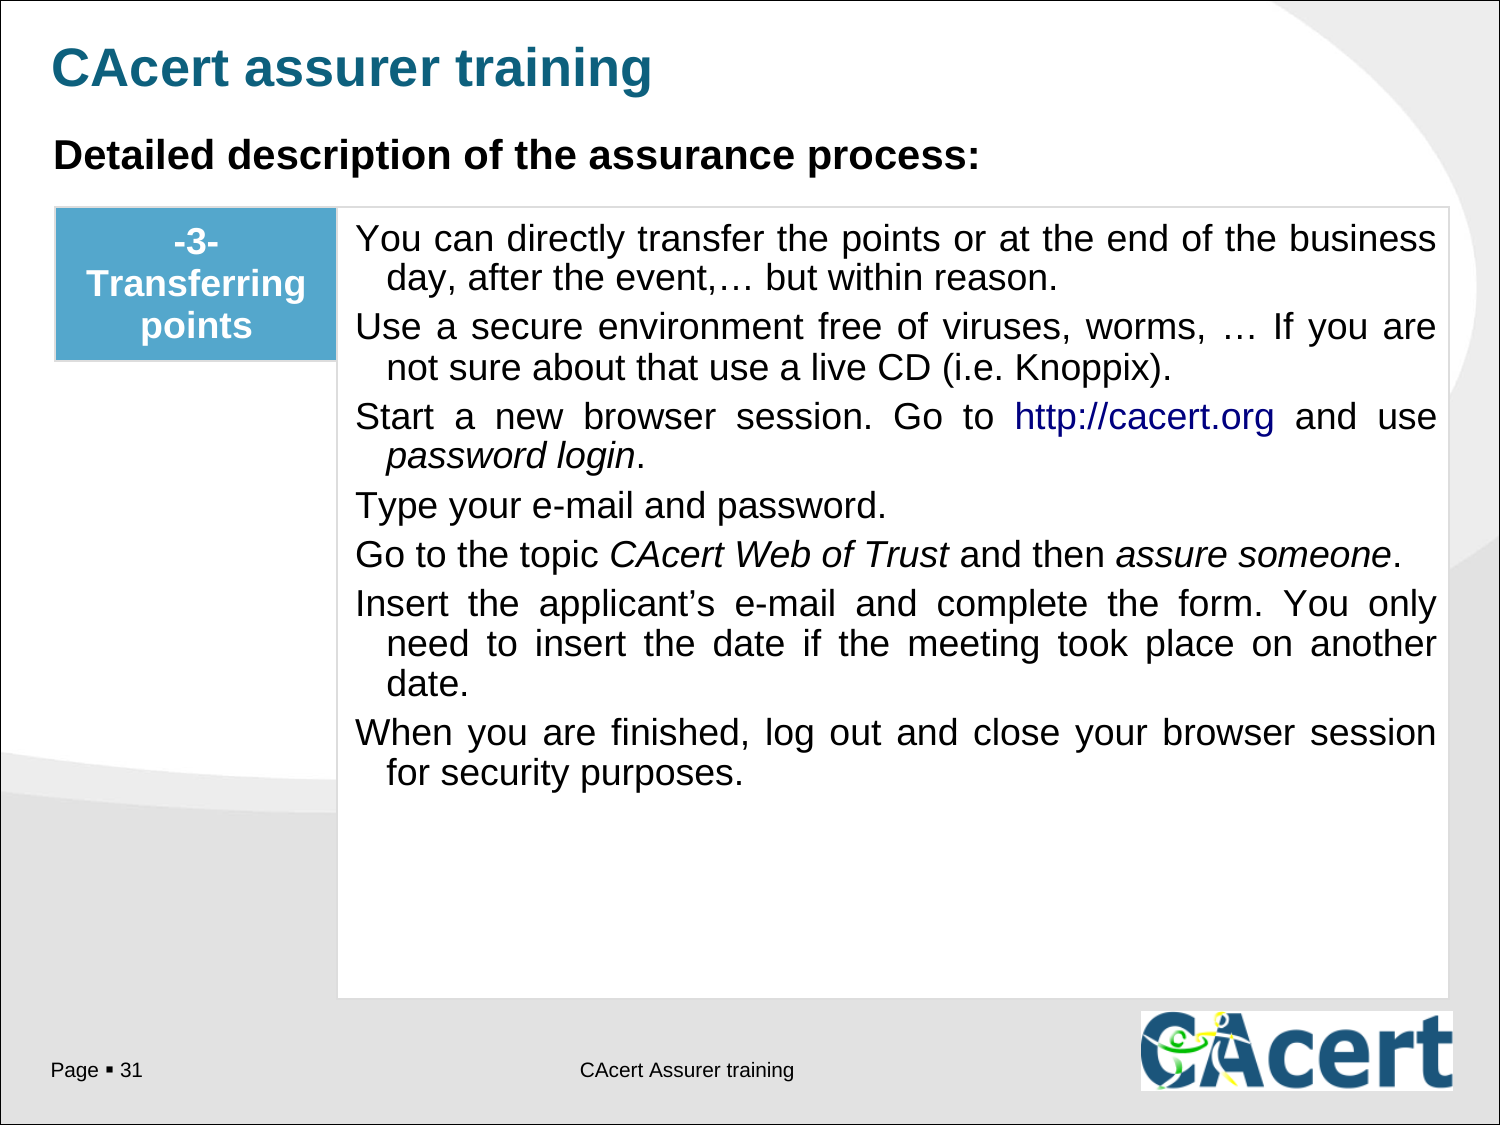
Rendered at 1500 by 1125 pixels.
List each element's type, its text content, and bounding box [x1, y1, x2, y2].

title CAcert assurer training [51, 19, 1450, 118]
text_box Detailed description of the assurance process: [53, 125, 1451, 185]
picture [1, 1, 1499, 1124]
text_box You can directly transfer the points or at the end of the business day, after the event,… but within reason. Use a secure environment free of viruses, worms, … If you are not sure about that use a live CD (i.e. Knoppix). Start a new browser session. Go to http://cacert.org and use password login. Type your e-mail and password. Go to the topic CAcert Web of Trust and then assure someone. Insert the applicant’s e-mail and complete the form. You only need to insert the date if the meeting took place on another date. When you are finished, log out and close your browser session for security purposes. [337, 207, 1450, 1000]
text_box -3- Transferring points [55, 207, 337, 361]
